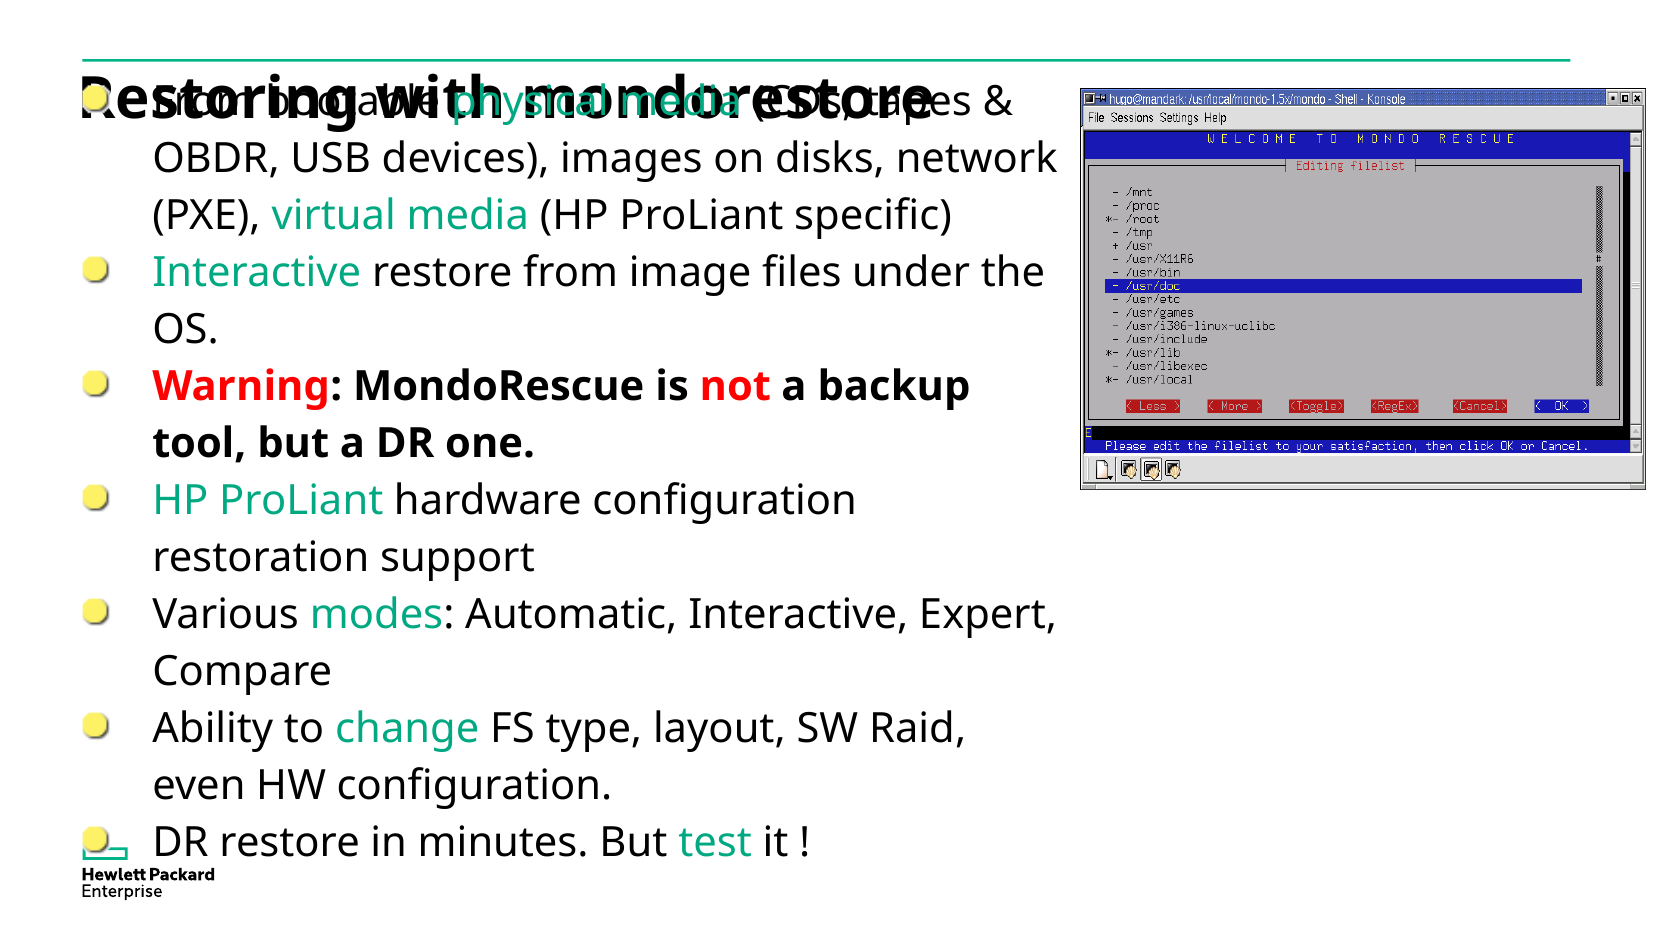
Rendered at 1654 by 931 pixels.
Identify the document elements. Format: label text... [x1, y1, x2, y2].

picture [81, 84, 112, 91]
text_box Restoring with mondorestore [62, 15, 1600, 181]
text_box From bootable physical media (CDs, tapes & OBDR, USB devices), images on disks, network (PXE), virtual media (HP ProLiant specific) Interactive restore from image files under the OS. Warning: MondoRescue is not a backup tool, but a DR one. HP ProLiant hardware configuration restoration support Various modes: Automatic, Interactive, Expert, Compare Ability to change FS type, layout, SW Raid, even HW configuration. DR restore in minutes. But test it ! [54, 91, 1077, 849]
picture [1080, 88, 1646, 490]
picture [81, 849, 112, 856]
